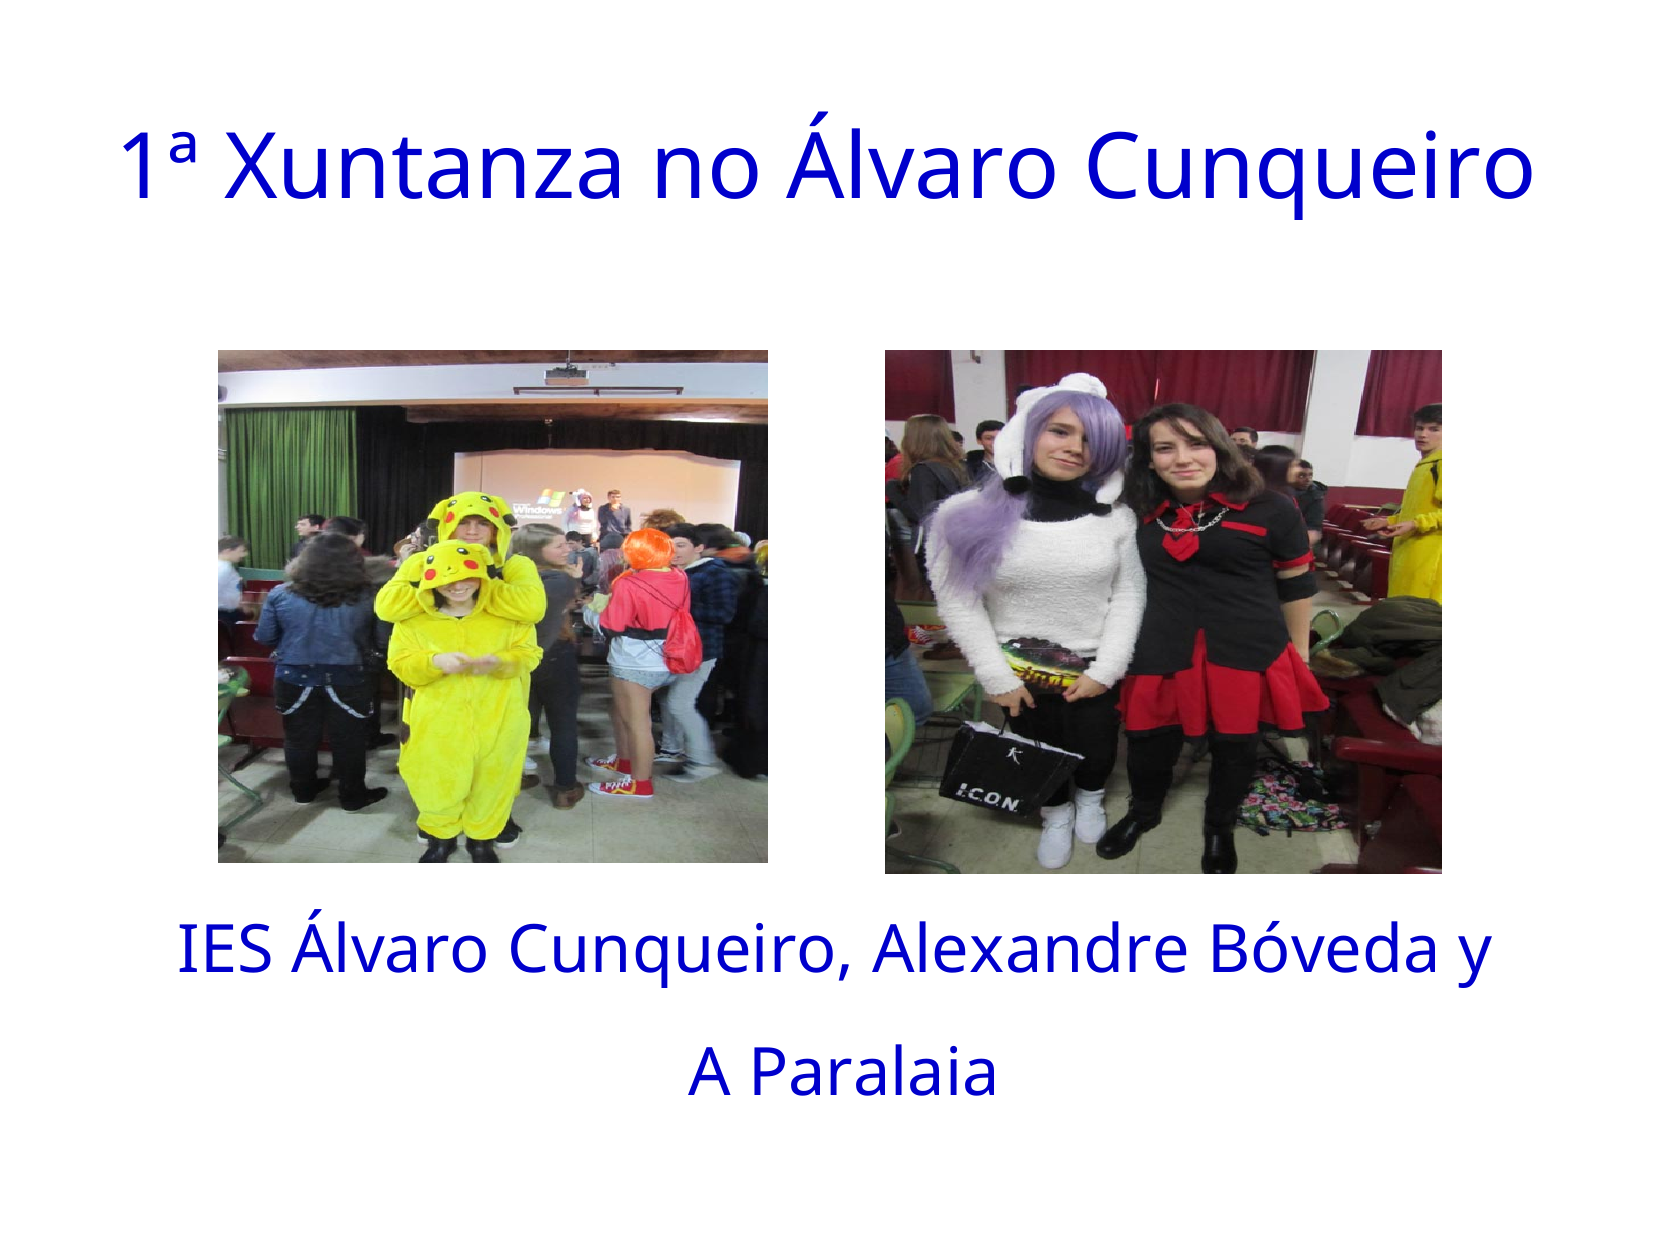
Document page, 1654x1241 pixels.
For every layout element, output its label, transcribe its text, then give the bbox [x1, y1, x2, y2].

picture [218, 350, 768, 863]
title 1ª Xuntanza no Álvaro Cunqueiro [82, 49, 1571, 257]
picture [885, 350, 1442, 874]
list IES Álvaro Cunqueiro, Alexandre Bóveda y A Paralaia [82, 290, 1571, 1109]
